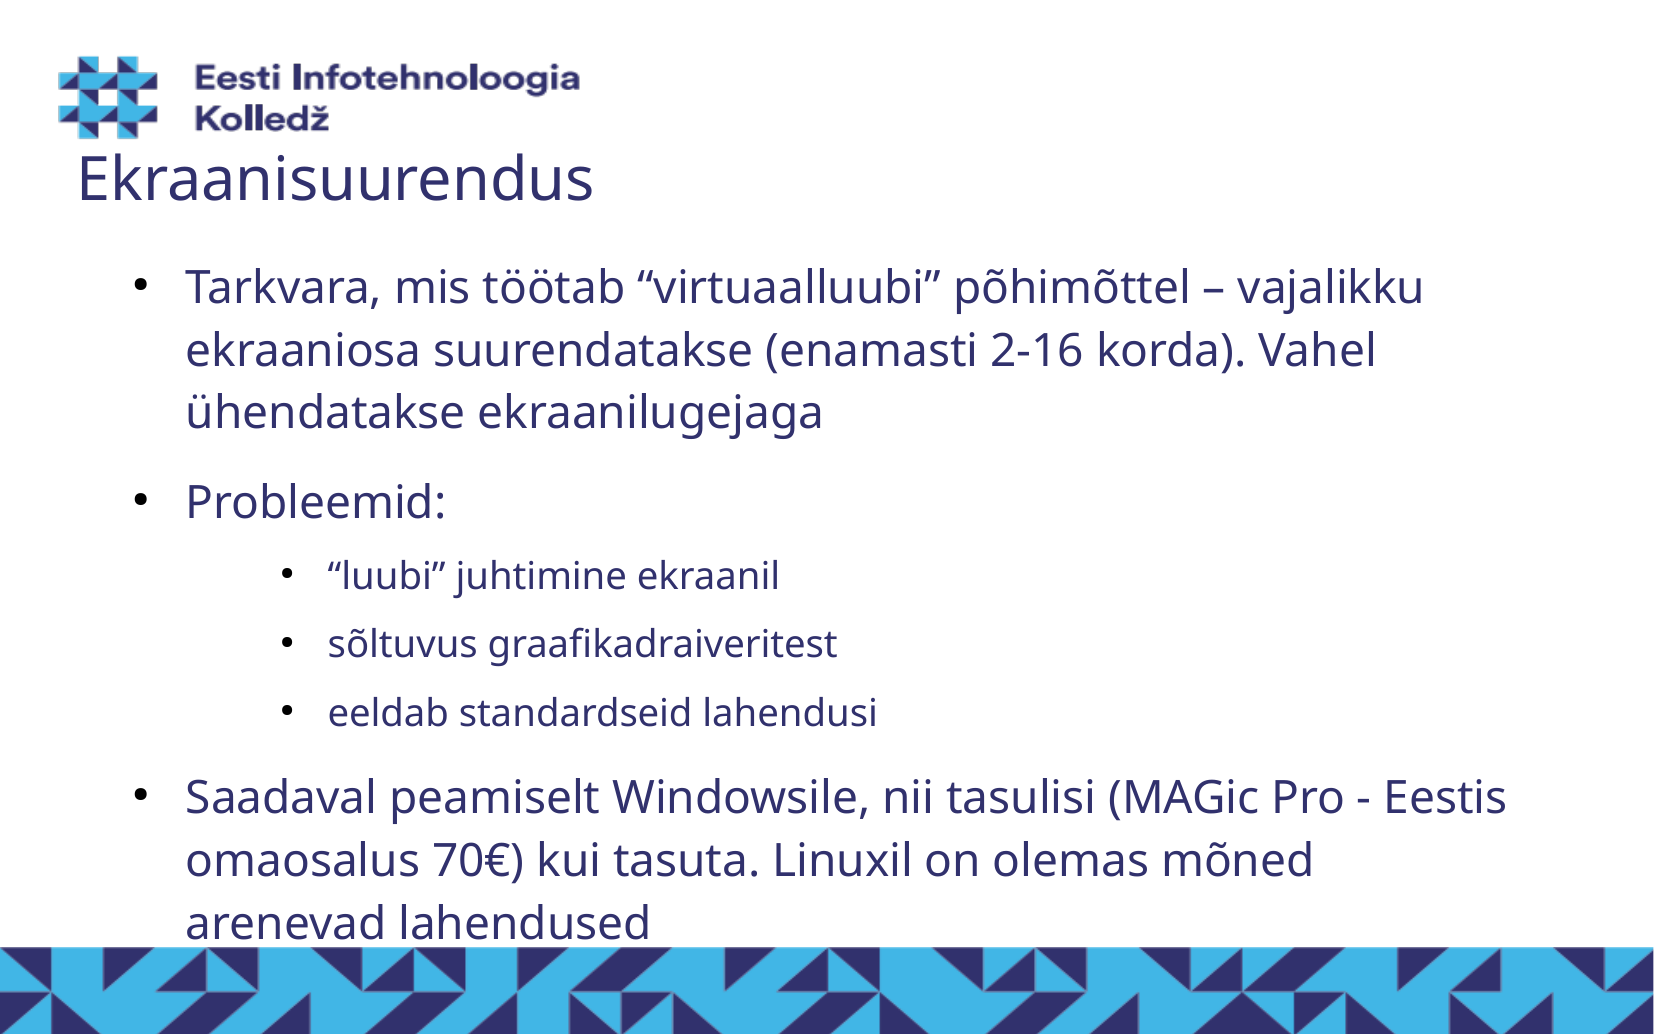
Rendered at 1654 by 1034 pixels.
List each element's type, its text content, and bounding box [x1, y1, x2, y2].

title Ekraanisuurendus [76, 90, 1213, 264]
list Tarkvara, mis töötab “virtuaalluubi” põhimõttel – vajalikku ekraaniosa suurendatakse (enamasti 2-16 korda). Vahel ühendatakse ekraanilugejaga Probleemid: “luubi” juhtimine ekraanil sõltuvus graafikadraiveritest eeldab standardseid lahendusi Saadaval peamiselt Windowsile, nii tasulisi (MAGic Pro - Eestis omaosalus 70€) kui tasuta. Linuxil on olemas mõned arenevad lahendused [115, 254, 1527, 959]
